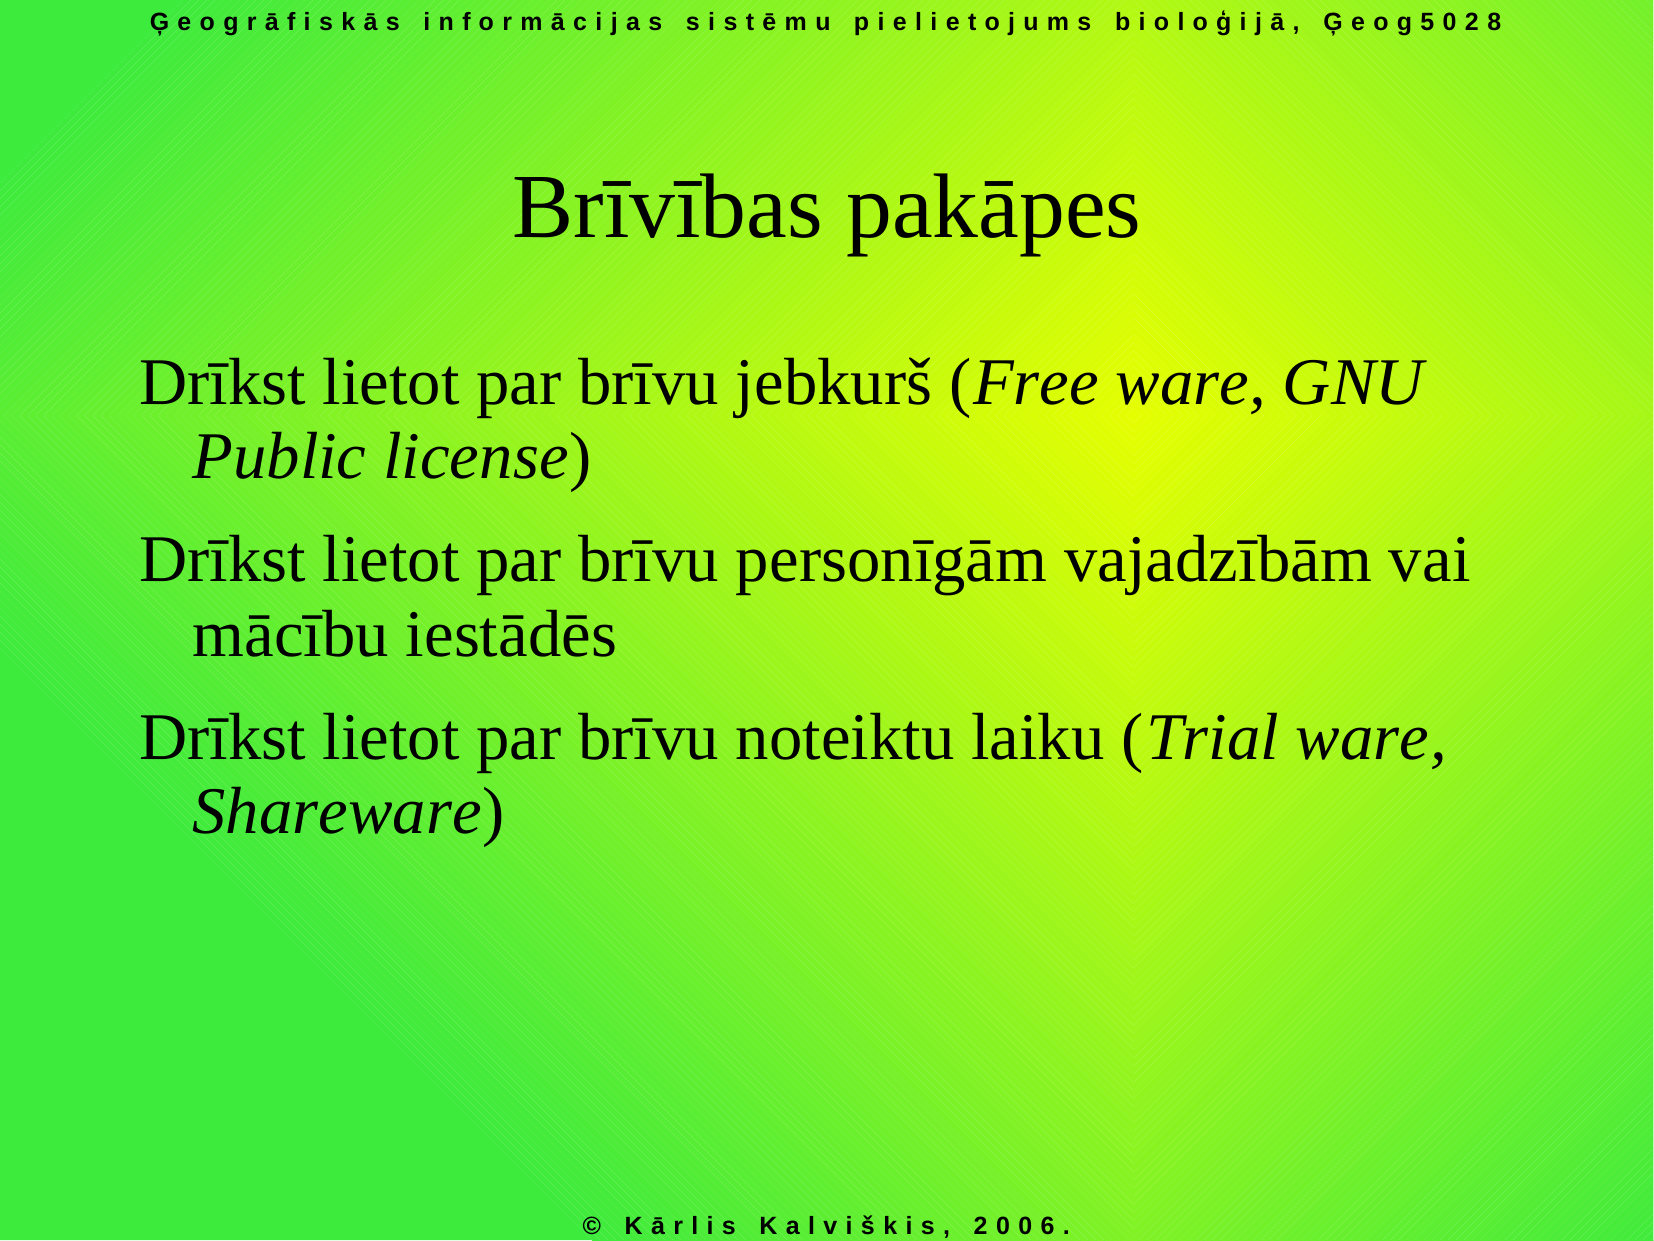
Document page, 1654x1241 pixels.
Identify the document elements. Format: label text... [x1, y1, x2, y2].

list Drīkst lietot par brīvu jebkurš (Free ware, GNU Public license) Drīkst lietot par brīvu personīgām vajadzībām vai mācību iestādēs Drīkst lietot par brīvu noteiktu laiku (Trial ware, Shareware) [121, 344, 1534, 1127]
title Brīvības pakāpes [121, 102, 1534, 311]
